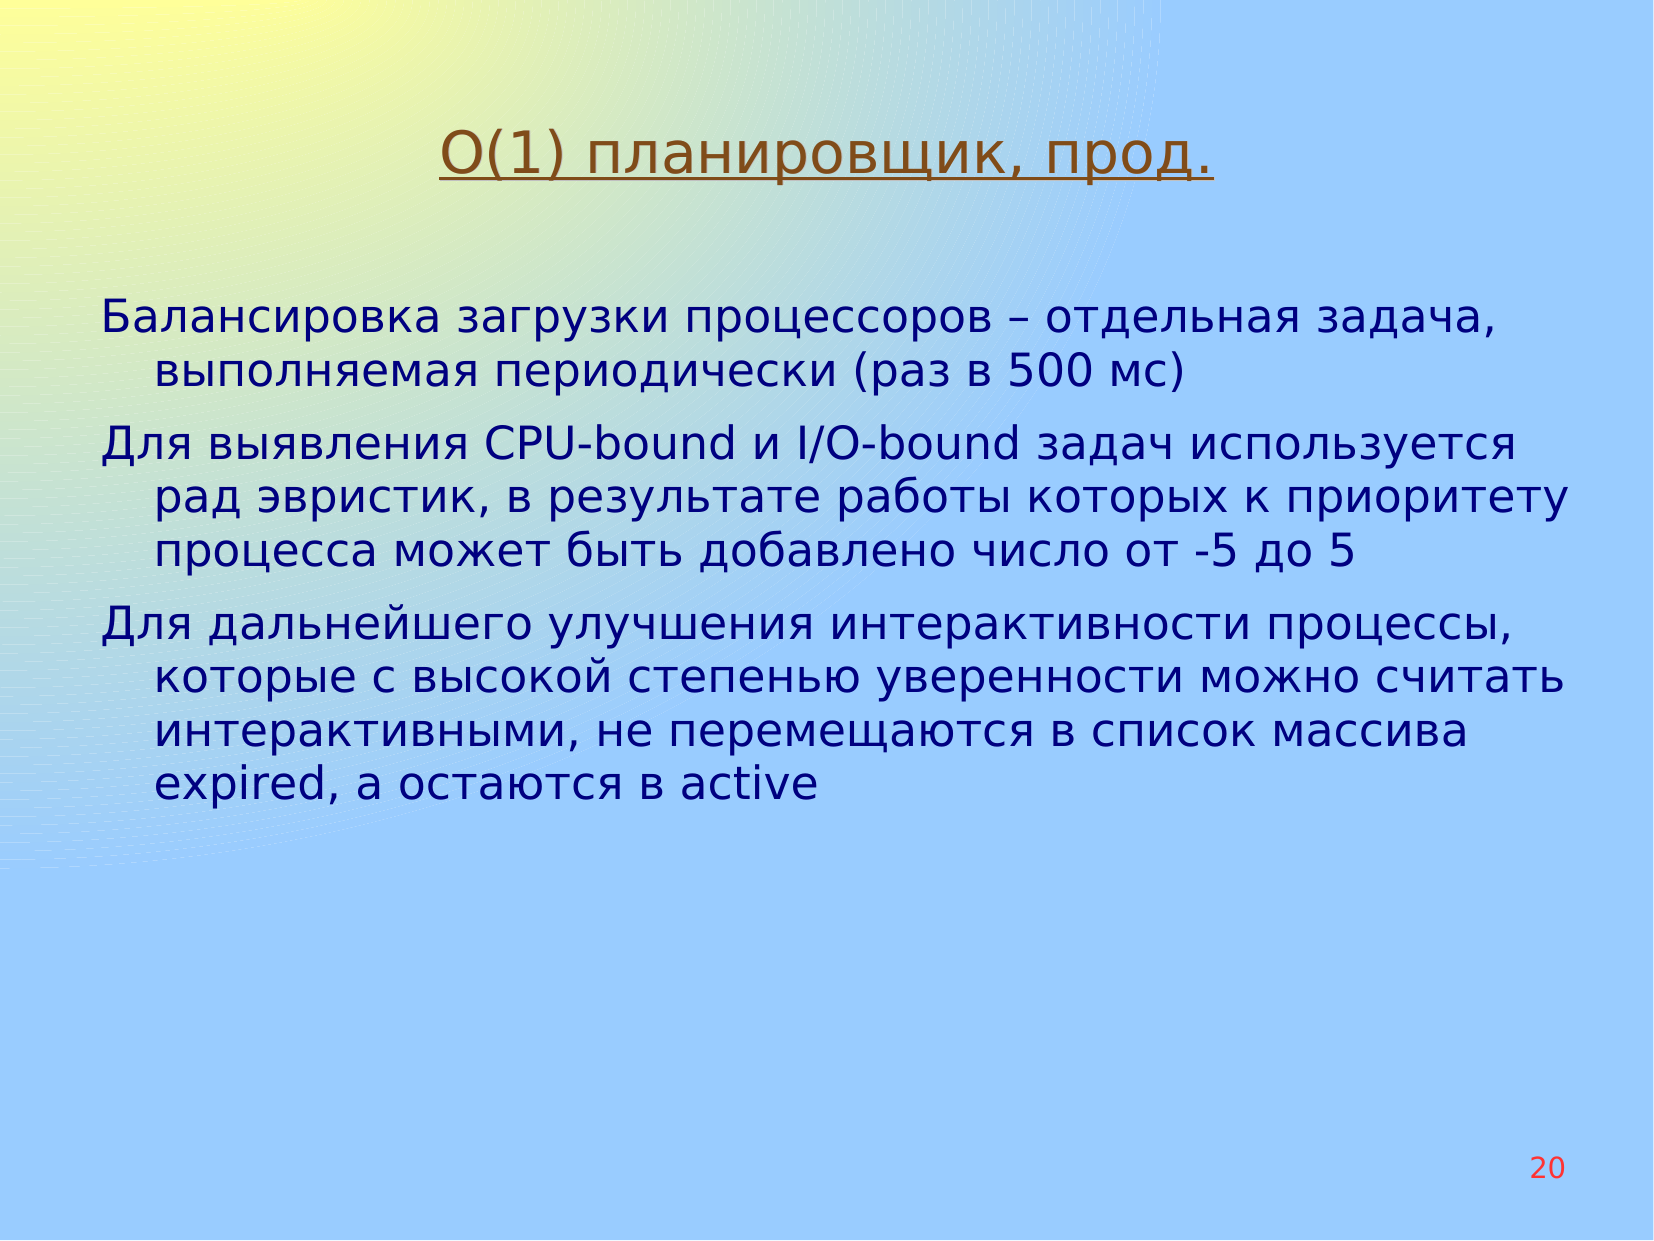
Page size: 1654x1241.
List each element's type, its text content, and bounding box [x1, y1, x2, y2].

title O(1) планировщик, прод. [82, 56, 1571, 250]
list Балансировка загрузки процессоров – отдельная задача, выполняемая периодически (раз в 500 мс) Для выявления CPU-bound и I/O-bound задач используется рад эвристик, в результате работы которых к приоритету процесса может быть добавлено число от -5 до 5 Для дальнейшего улучшения интерактивности процессы, которые с высокой степенью уверенности можно считать интерактивными, не перемещаются в список массива expired, а остаются в active [82, 290, 1571, 1094]
